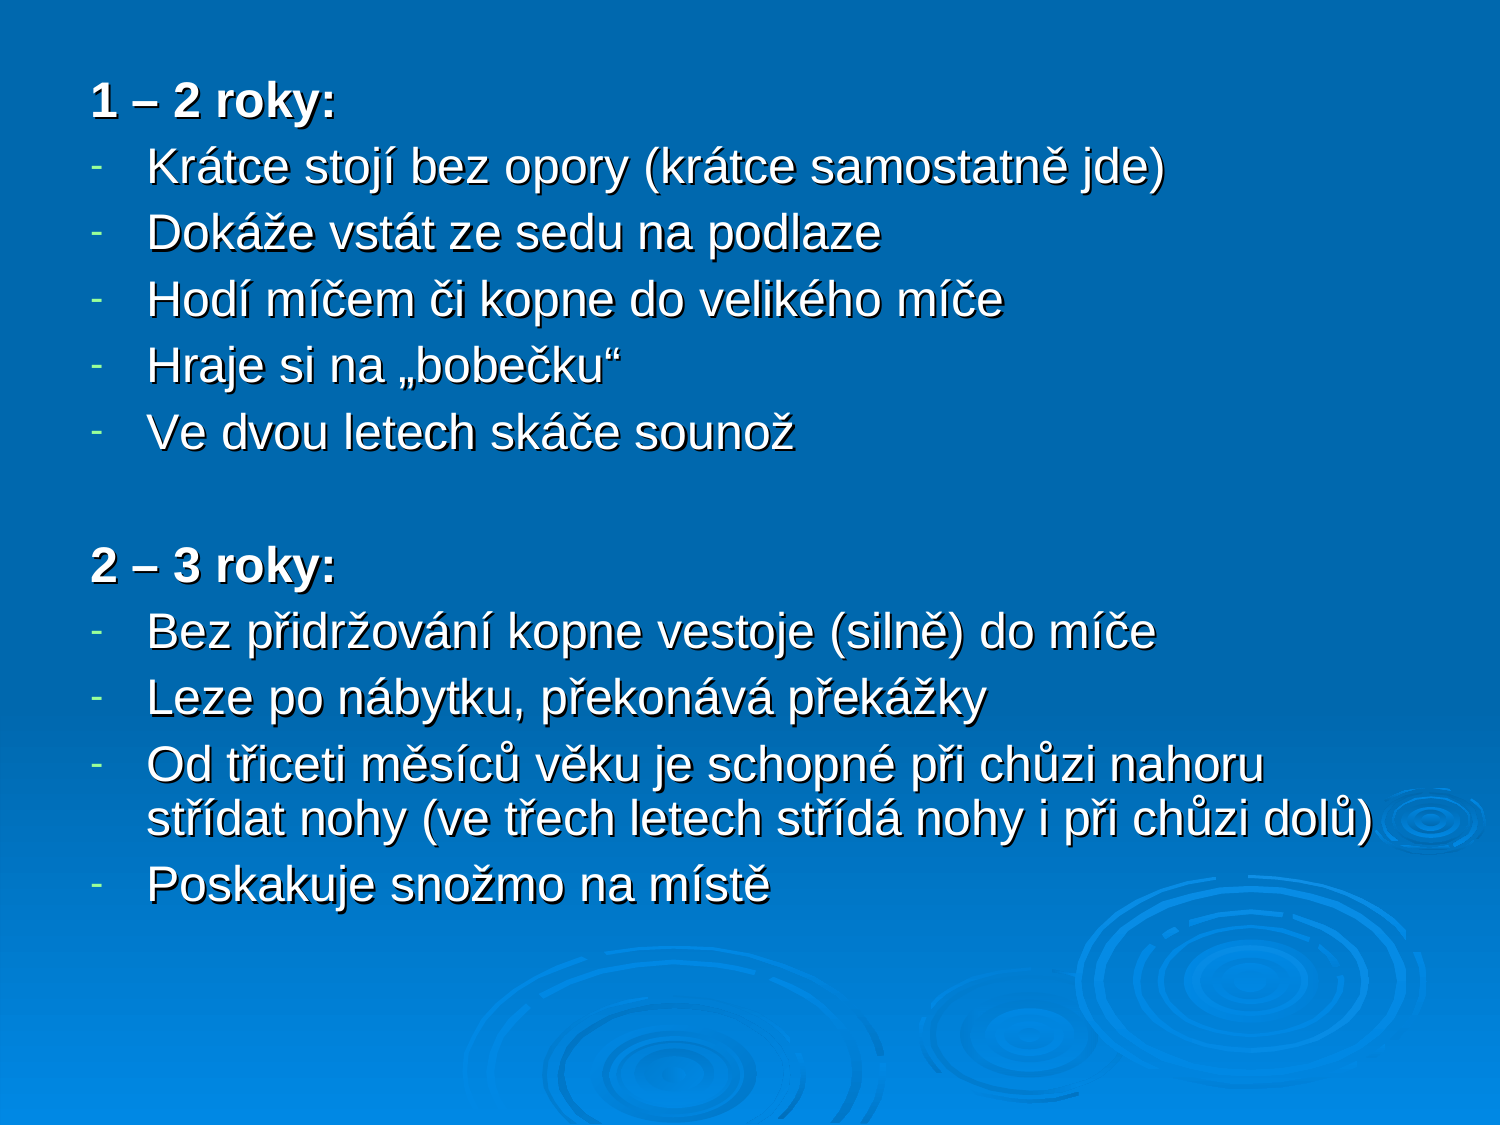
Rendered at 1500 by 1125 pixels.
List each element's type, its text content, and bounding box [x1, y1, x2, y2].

list 1 – 2 roky: Krátce stojí bez opory (krátce samostatně jde) Dokáže vstát ze sedu na podlaze Hodí míčem či kopne do velikého míče Hraje si na „bobečku“ Ve dvou letech skáče sounož 2 – 3 roky: Bez přidržování kopne vestoje (silně) do míče Leze po nábytku, překonává překážky Od třiceti měsíců věku je schopné při chůzi nahoru střídat nohy (ve třech letech střídá nohy i při chůzi dolů) Poskakuje snožmo na místě [75, 66, 1426, 1005]
